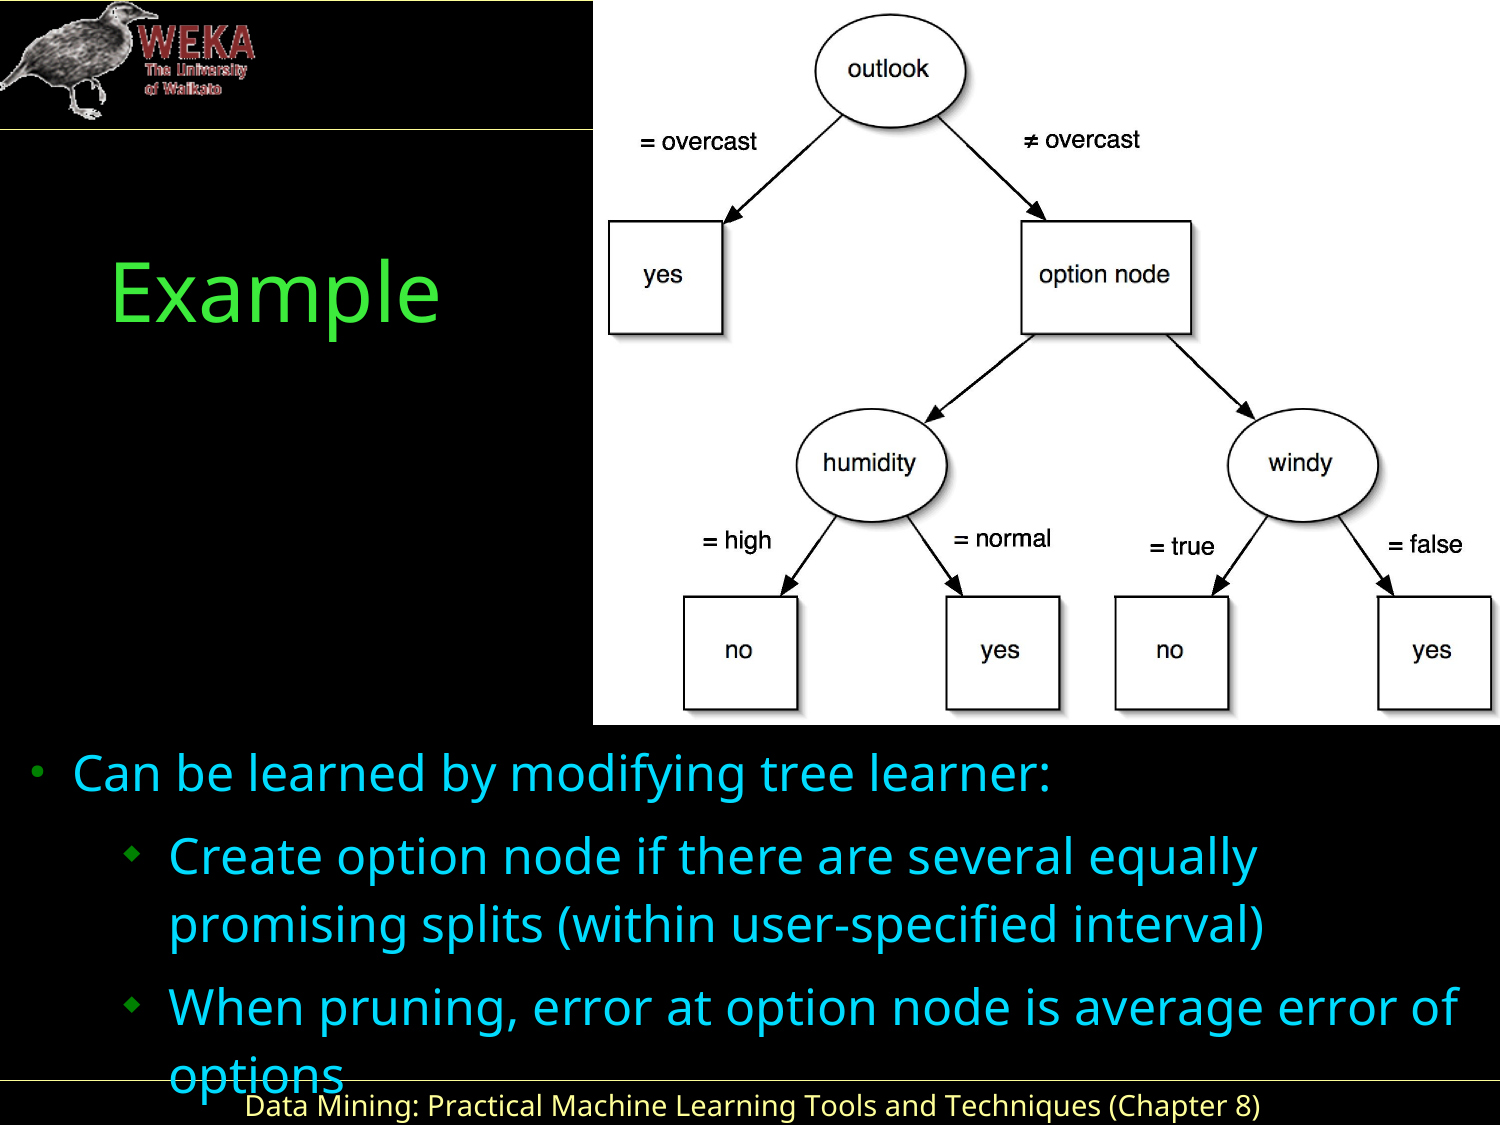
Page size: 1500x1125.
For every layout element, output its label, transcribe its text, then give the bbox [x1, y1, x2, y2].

title Example [108, 195, 593, 384]
picture [0, 1, 266, 129]
picture [593, 0, 1500, 725]
list Can be learned by modifying tree learner: Create option node if there are several equally promising splits (within user-specified interval) When pruning, error at option node is average error of options [29, 738, 1477, 1093]
